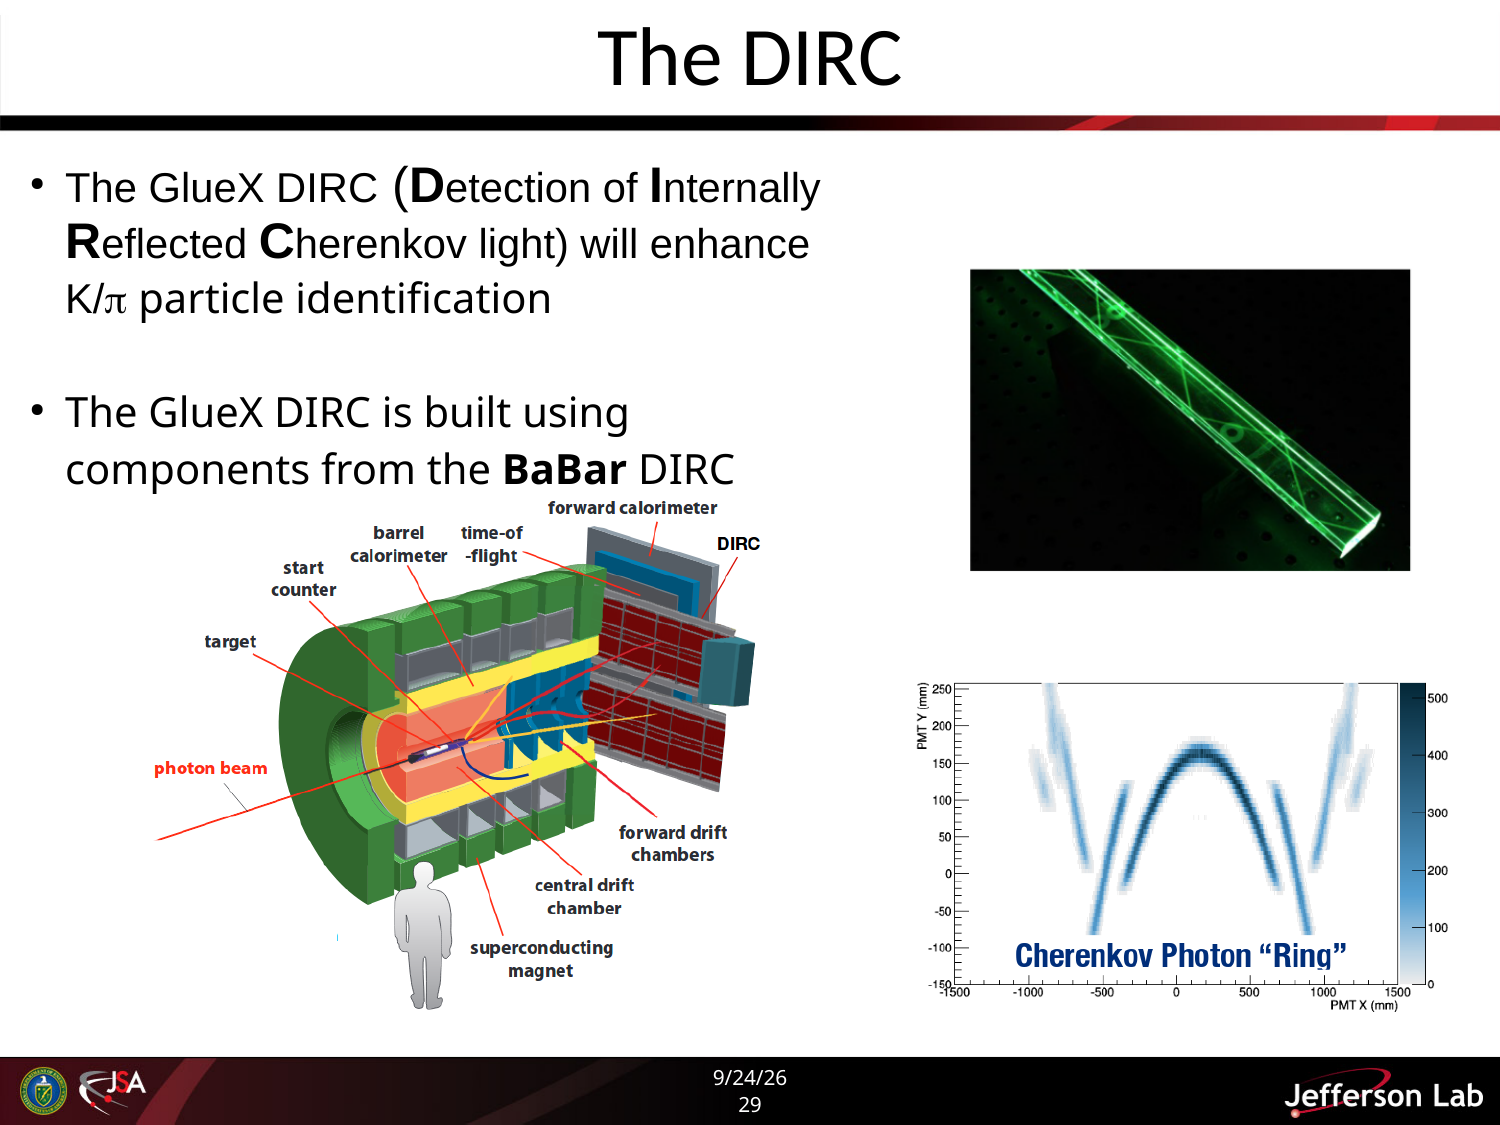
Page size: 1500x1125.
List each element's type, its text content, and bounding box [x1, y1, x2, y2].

text_box 4/11/19 [575, 1048, 925, 1109]
picture [0, 0, 1500, 1125]
title The DIRC [75, 23, 1425, 107]
text_box The GlueX DIRC (Detection of Internally Reflected Cherenkov light) will enhance K/p particle identification The GlueX DIRC is built using components from the BaBar DIRC [15, 149, 856, 612]
